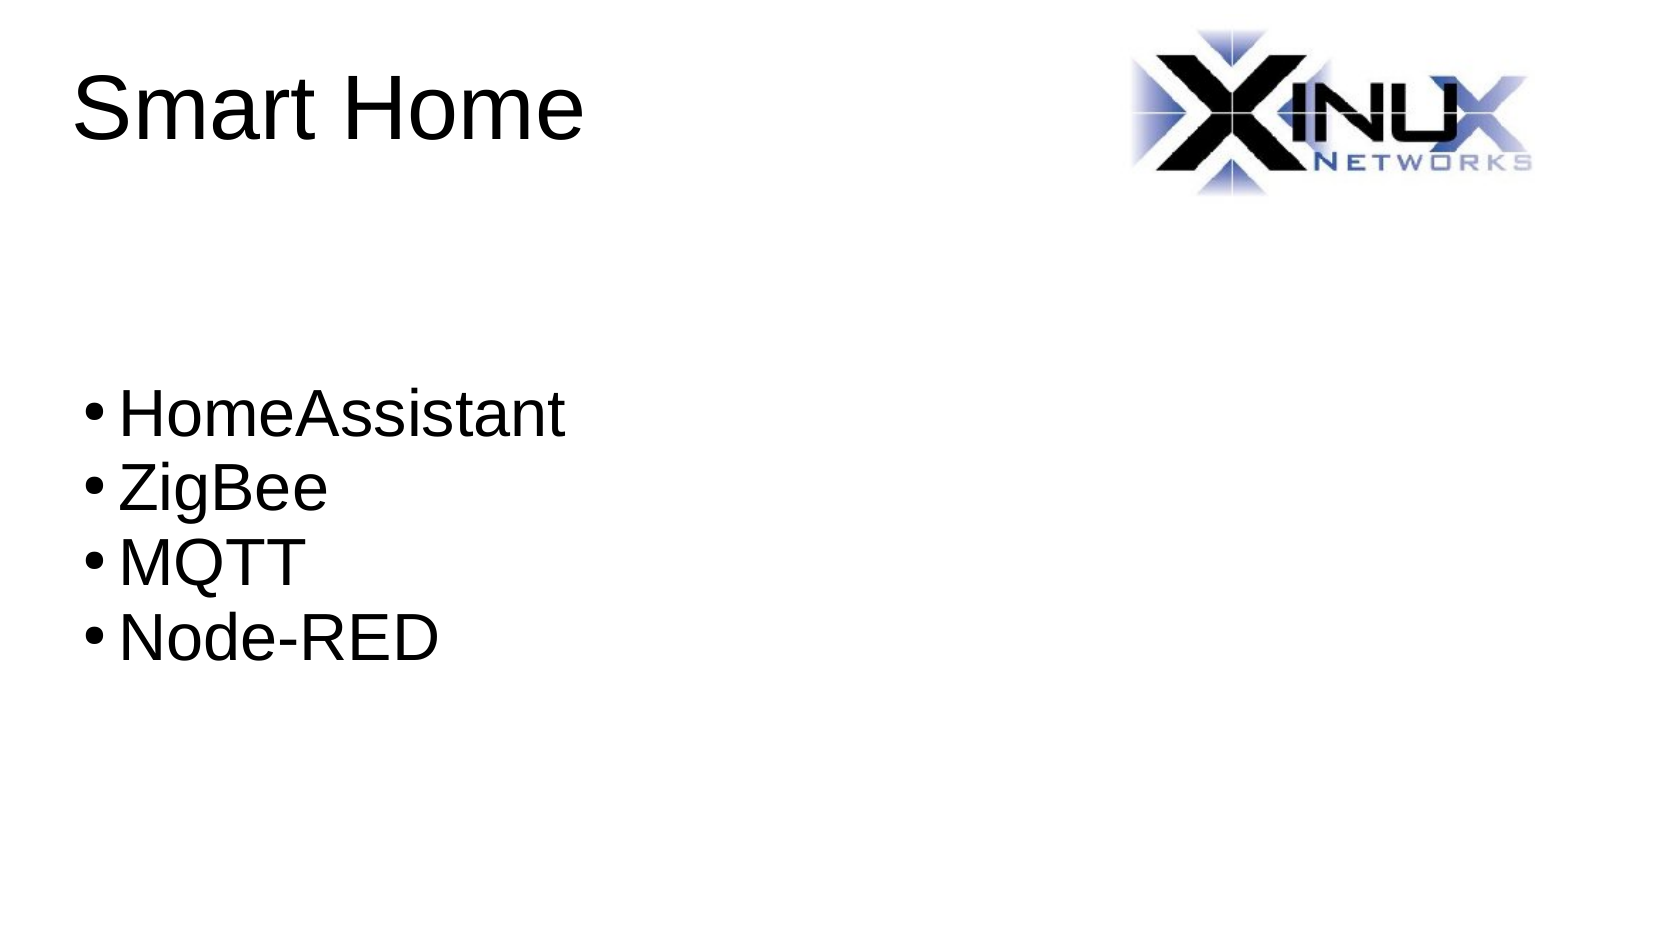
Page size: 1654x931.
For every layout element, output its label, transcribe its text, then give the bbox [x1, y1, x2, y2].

picture [1110, 14, 1535, 215]
subtitle HomeAssistant ZigBee MQTT Node-RED [82, 225, 1571, 901]
title Smart Home [71, 30, 1021, 186]
